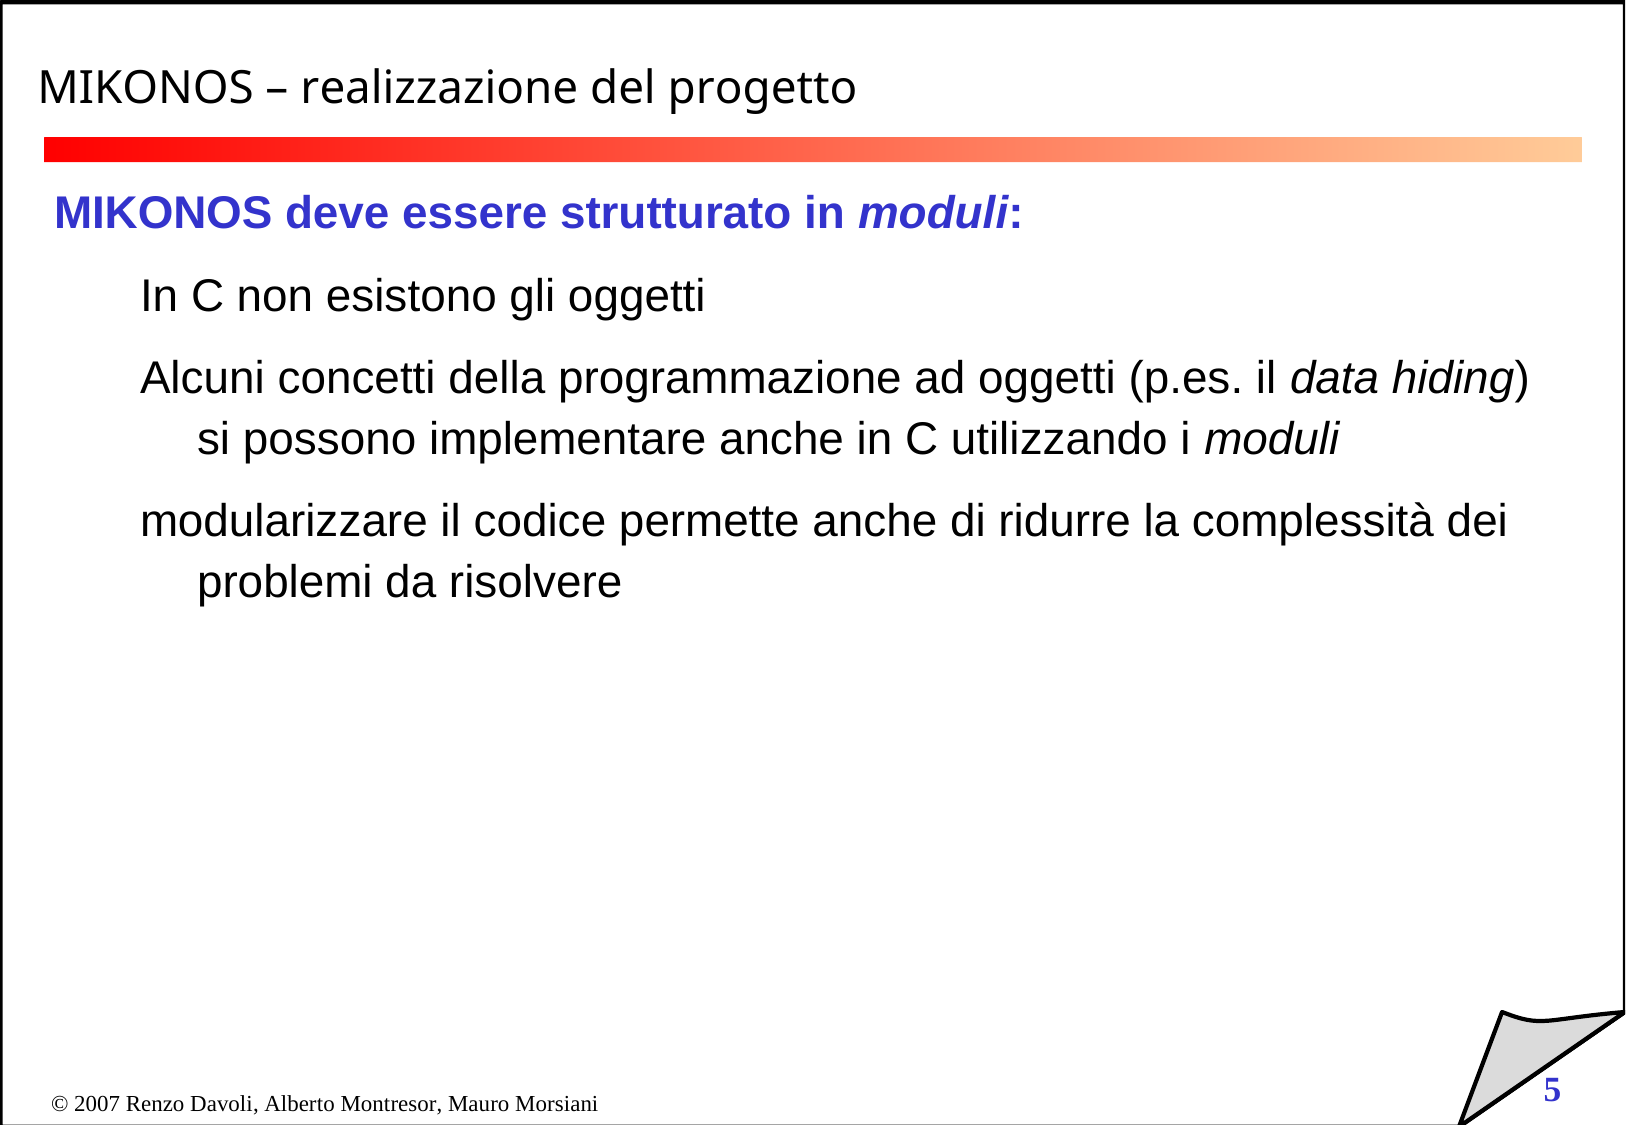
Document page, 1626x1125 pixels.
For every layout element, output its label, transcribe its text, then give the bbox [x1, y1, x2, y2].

title MIKONOS – realizzazione del progetto [37, 44, 1588, 131]
list MIKONOS deve essere strutturato in moduli: In C non esistono gli oggetti Alcuni concetti della programmazione ad oggetti (p.es. il data hiding) si possono implementare anche in C utilizzando i moduli modularizzare il codice permette anche di ridurre la complessità dei problemi da risolvere [54, 187, 1571, 1024]
